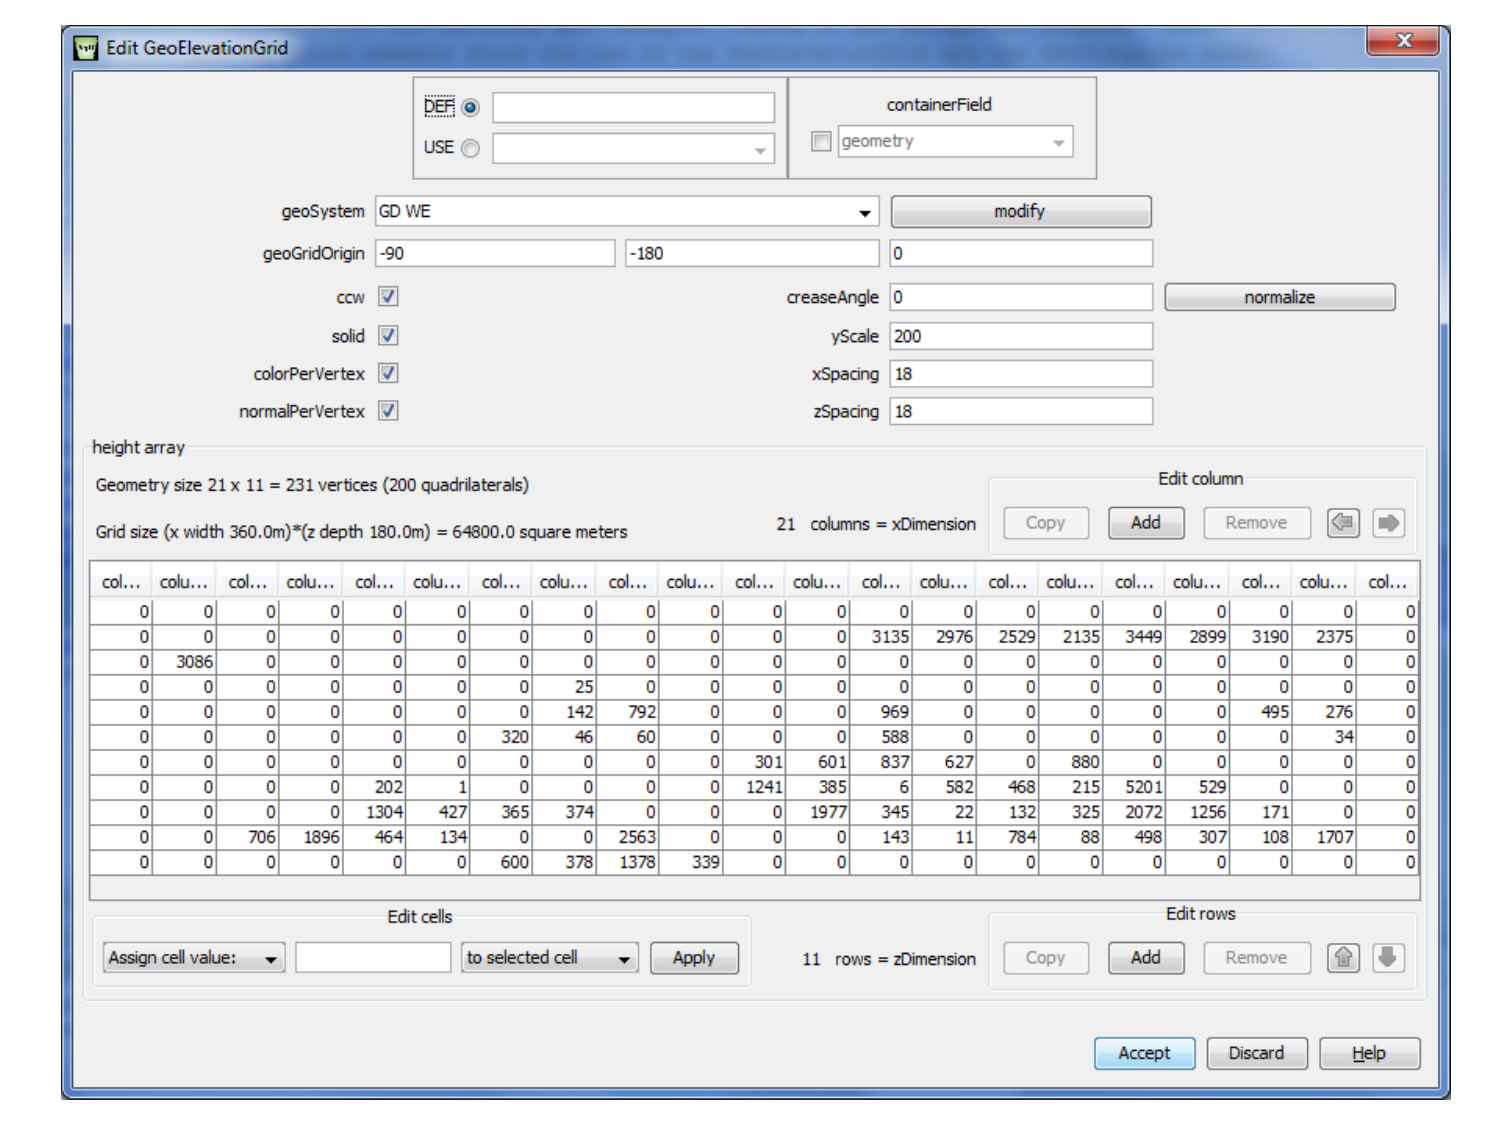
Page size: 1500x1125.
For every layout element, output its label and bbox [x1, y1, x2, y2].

picture [61, 25, 1451, 1100]
